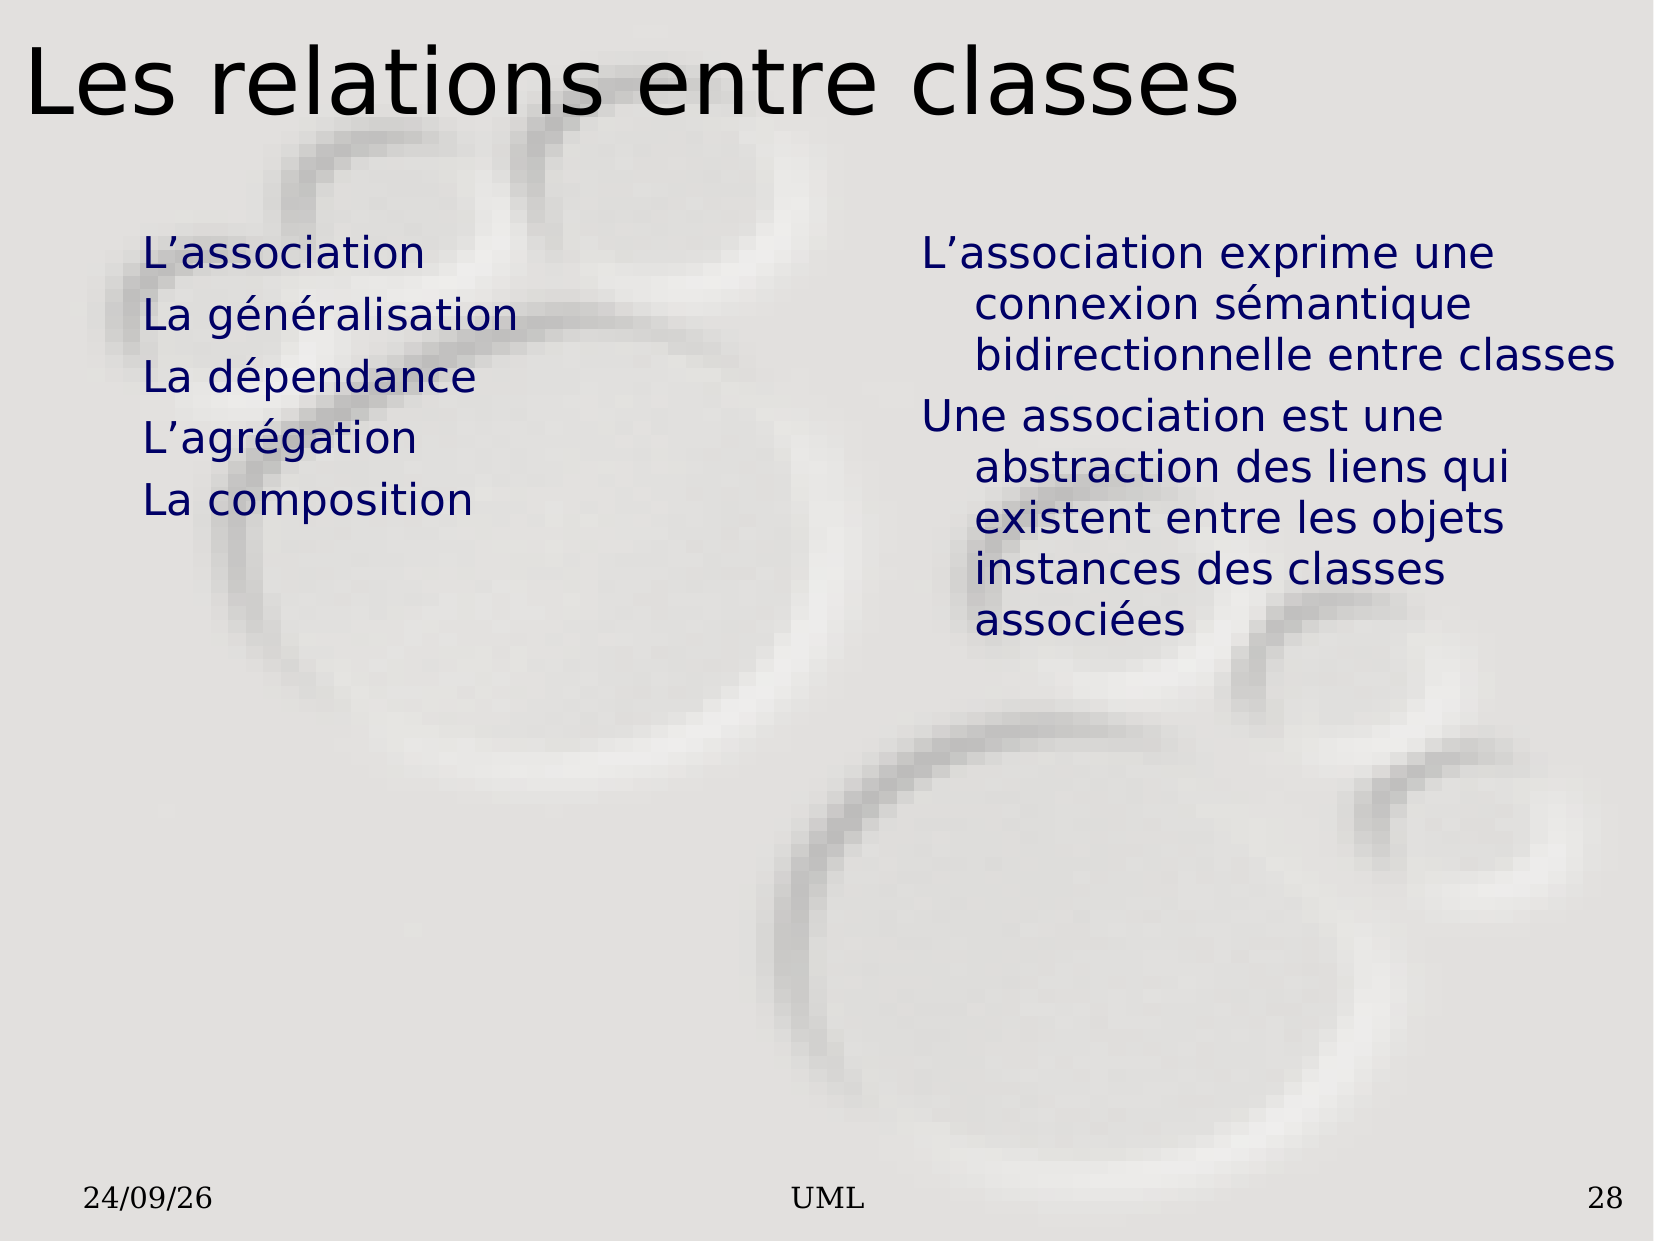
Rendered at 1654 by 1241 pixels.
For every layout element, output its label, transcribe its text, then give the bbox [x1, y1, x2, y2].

list L’association La généralisation La dépendance L’agrégation La composition [110, 220, 862, 1117]
list L’association exprime une connexion sémantique bidirectionnelle entre classes Une association est une abstraction des liens qui existent entre les objets instances des classes associées [888, 220, 1640, 1117]
picture [0, 0, 1654, 1241]
title Les relations entre classes [8, 21, 1538, 144]
